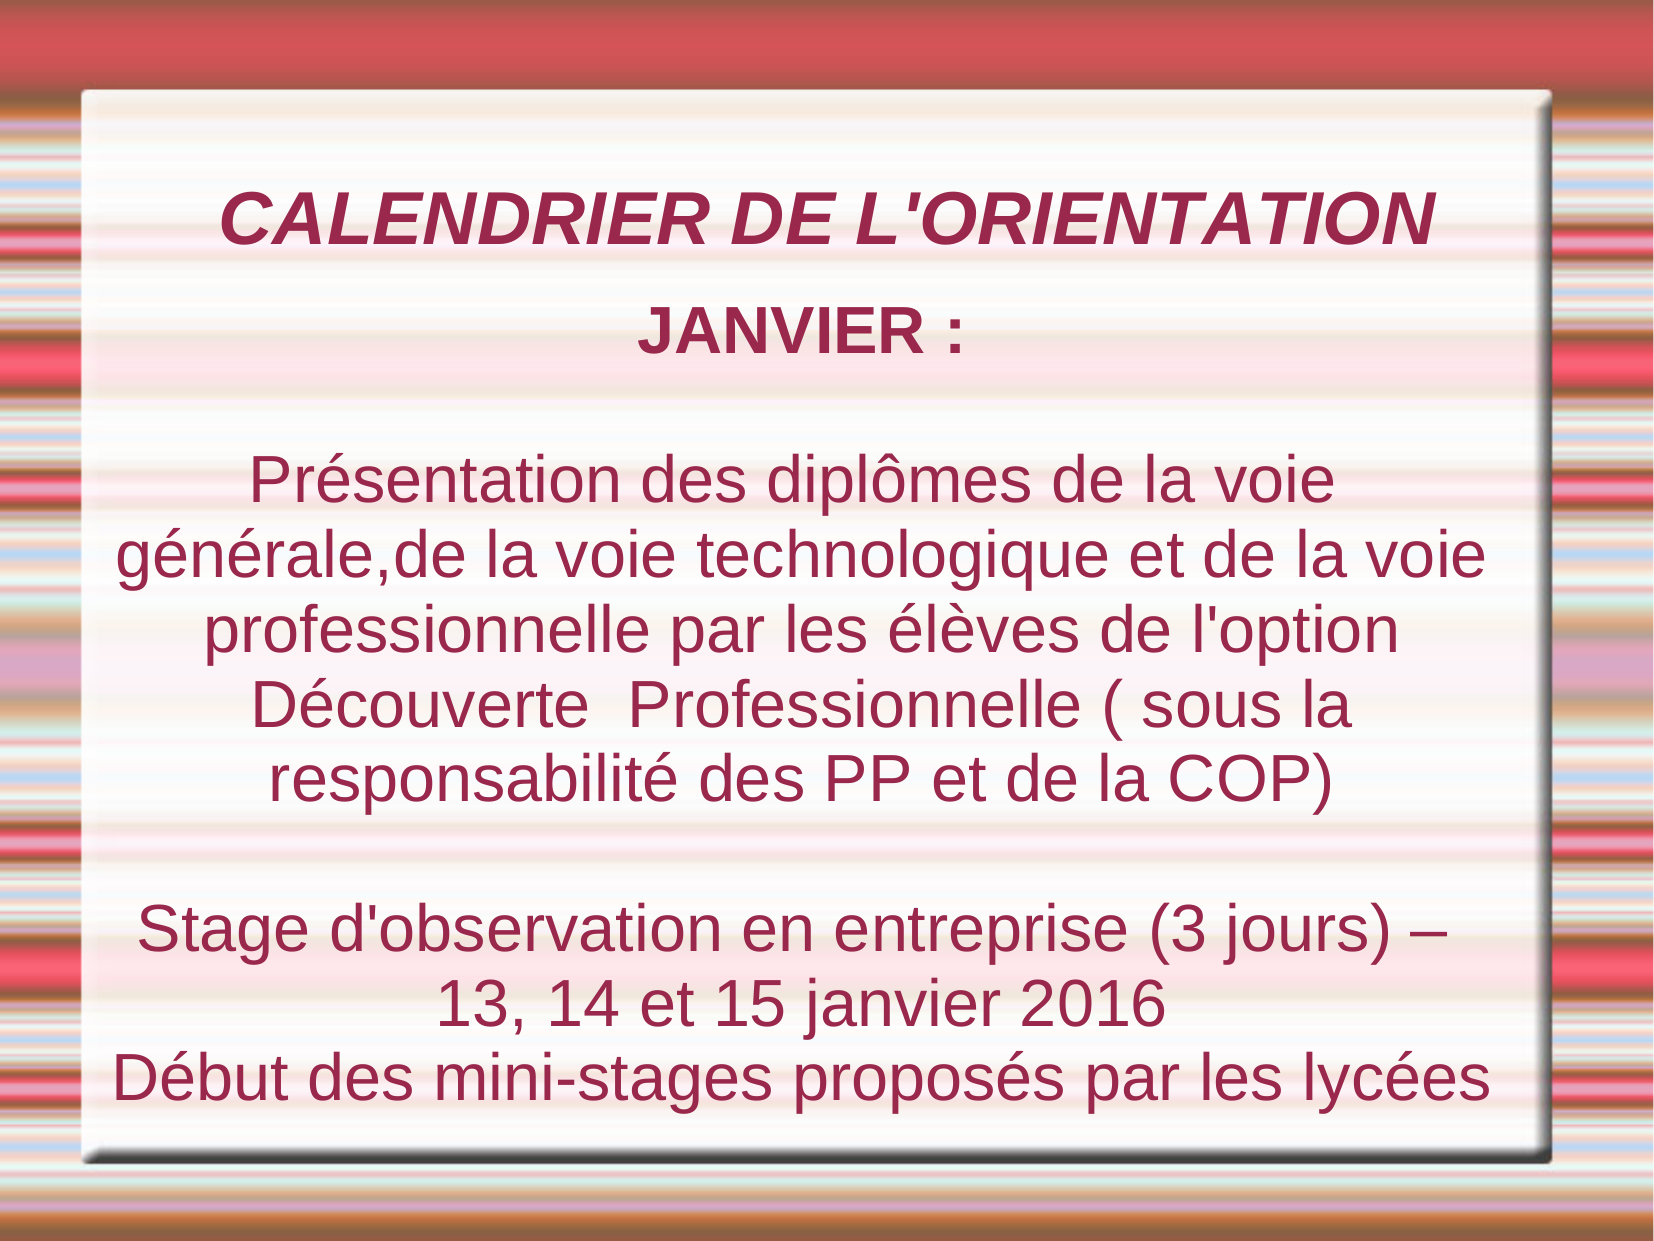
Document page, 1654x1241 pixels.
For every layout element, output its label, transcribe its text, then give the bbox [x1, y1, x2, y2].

title CALENDRIER DE L'ORIENTATION [121, 122, 1534, 315]
subtitle JANVIER : Présentation des diplômes de la voie générale,de la voie technologique et de la voie professionnelle par les élèves de l'option Découverte Professionnelle ( sous la responsabilité des PP et de la COP) Stage d'observation en entreprise (3 jours) – 13, 14 et 15 janvier 2016 Début des mini-stages proposés par les lycées [88, 291, 1516, 1192]
picture [0, 0, 1654, 1241]
